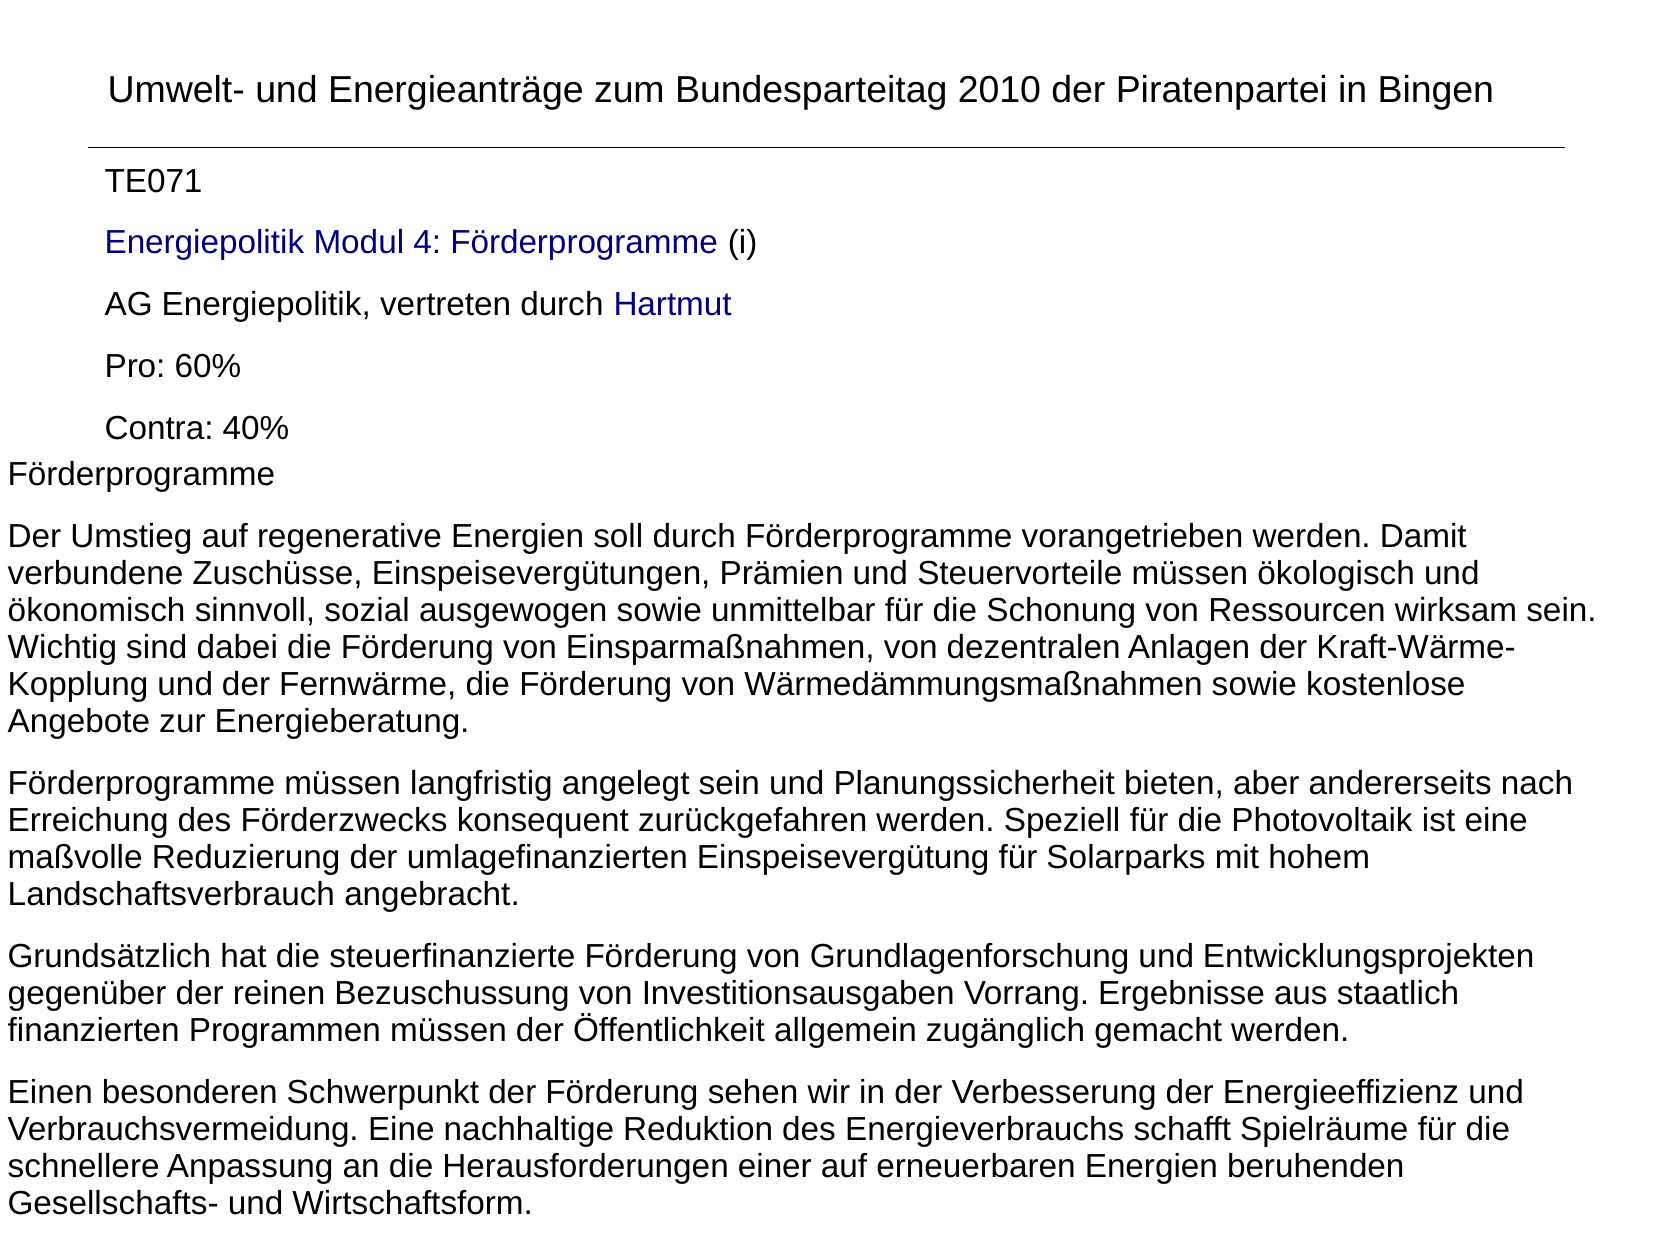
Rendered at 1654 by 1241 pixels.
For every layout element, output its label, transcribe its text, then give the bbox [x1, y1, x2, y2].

text_box Förderprogramme Der Umstieg auf regenerative Energien soll durch Förderprogramme vorangetrieben werden. Damit verbundene Zuschüsse, Einspeisevergütungen, Prämien und Steuervorteile müssen ökologisch und ökonomisch sinnvoll, sozial ausgewogen sowie unmittelbar für die Schonung von Ressourcen wirksam sein. Wichtig sind dabei die Förderung von Einsparmaßnahmen, von dezentralen Anlagen der Kraft-Wärme-Kopplung und der Fernwärme, die Förderung von Wärmedämmungsmaßnahmen sowie kostenlose Angebote zur Energieberatung. Förderprogramme müssen langfristig angelegt sein und Planungssicherheit bieten, aber andererseits nach Erreichung des Förderzwecks konsequent zurückgefahren werden. Speziell für die Photovoltaik ist eine maßvolle Reduzierung der umlagefinanzierten Einspeisevergütung für Solarparks mit hohem Landschaftsverbrauch angebracht. Grundsätzlich hat die steuerfinanzierte Förderung von Grundlagenforschung und Entwicklungsprojekten gegenüber der reinen Bezuschussung von Investitionsausgaben Vorrang. Ergebnisse aus staatlich finanzierten Programmen müssen der Öffentlichkeit allgemein zugänglich gemacht werden. Einen besonderen Schwerpunkt der Förderung sehen wir in der Verbesserung der Energieeffizienz und Verbrauchsvermeidung. Eine nachhaltige Reduktion des Energieverbrauchs schafft Spielräume für die schnellere Anpassung an die Herausforderungen einer auf erneuerbaren Energien beruhenden Gesellschafts- und Wirtschaftsform. [0, 448, 1620, 1241]
text_box TE071 Energiepolitik Modul 4: Förderprogramme (i) AG Energiepolitik, vertreten durch Hartmut Pro: 60% Contra: 40% [89, 154, 1595, 502]
